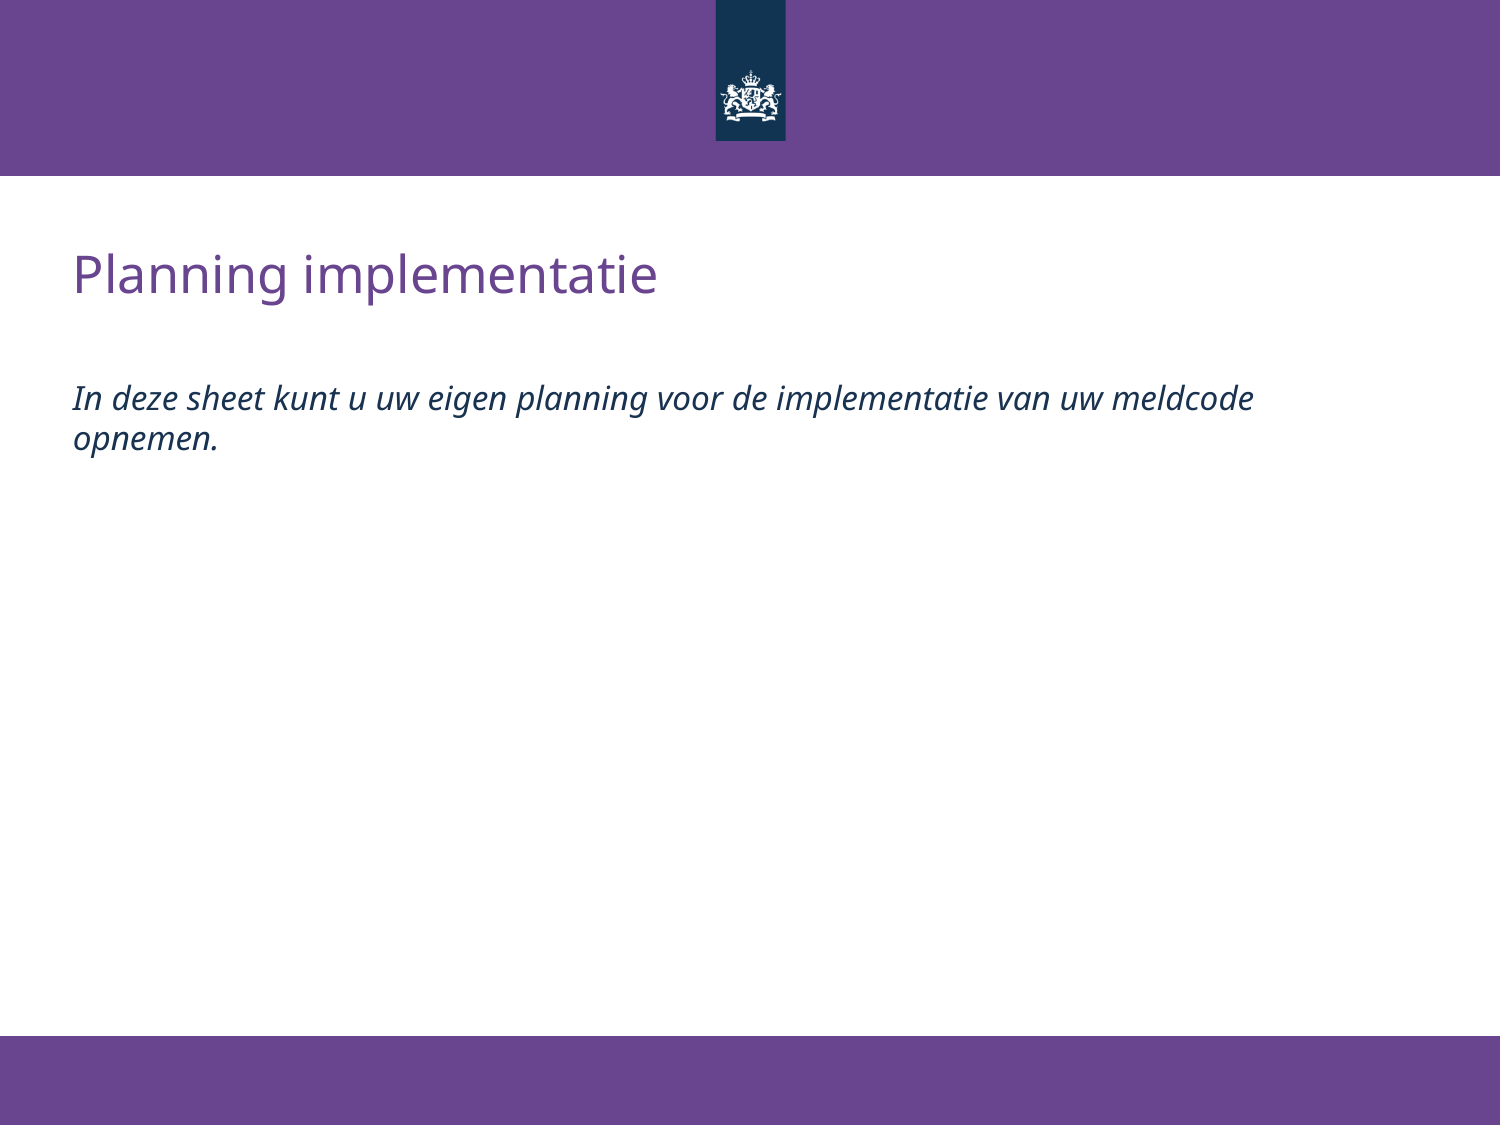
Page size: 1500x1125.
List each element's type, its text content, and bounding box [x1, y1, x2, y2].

list In deze sheet kunt u uw eigen planning voor de implementatie van uw meldcode opnemen. [57, 370, 1408, 988]
title Planning implementatie [57, 234, 1408, 329]
